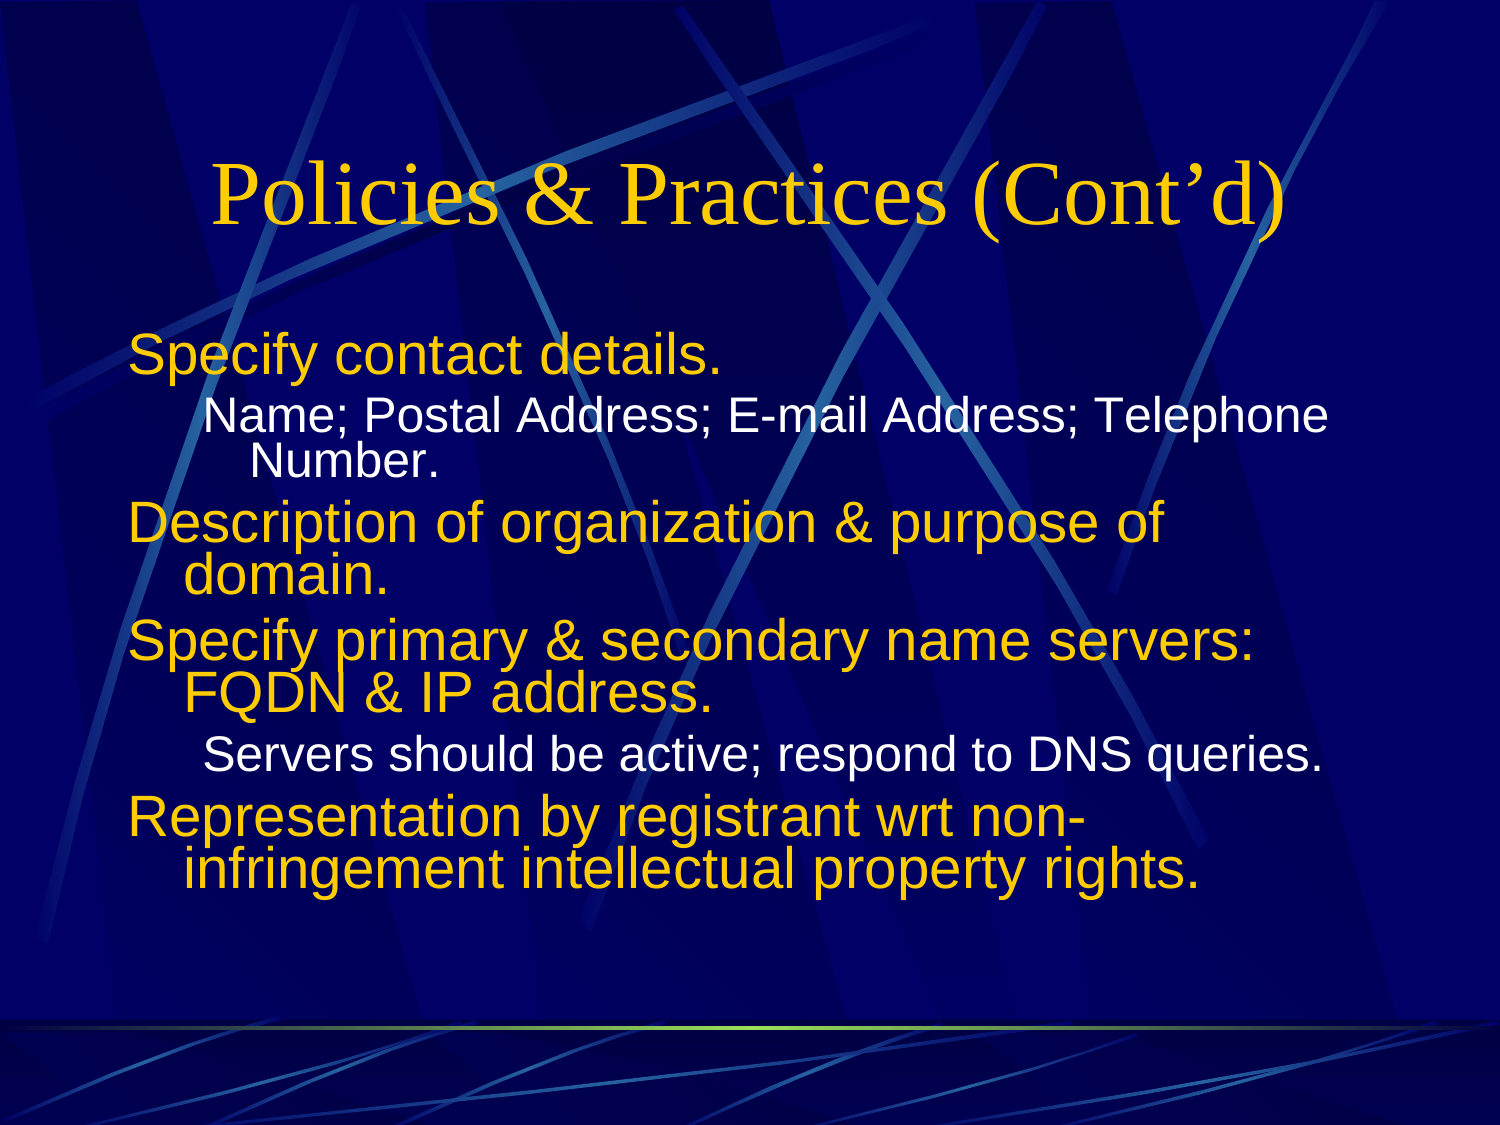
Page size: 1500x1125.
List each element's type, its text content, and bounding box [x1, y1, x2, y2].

title Policies & Practices (Cont’d) [112, 131, 1388, 257]
list Specify contact details. Name; Postal Address; E-mail Address; Telephone Number. Description of organization & purpose of domain. Specify primary & secondary name servers: FQDN & IP address. Servers should be active; respond to DNS queries. Representation by registrant wrt non-infringement intellectual property rights. [112, 324, 1388, 1016]
